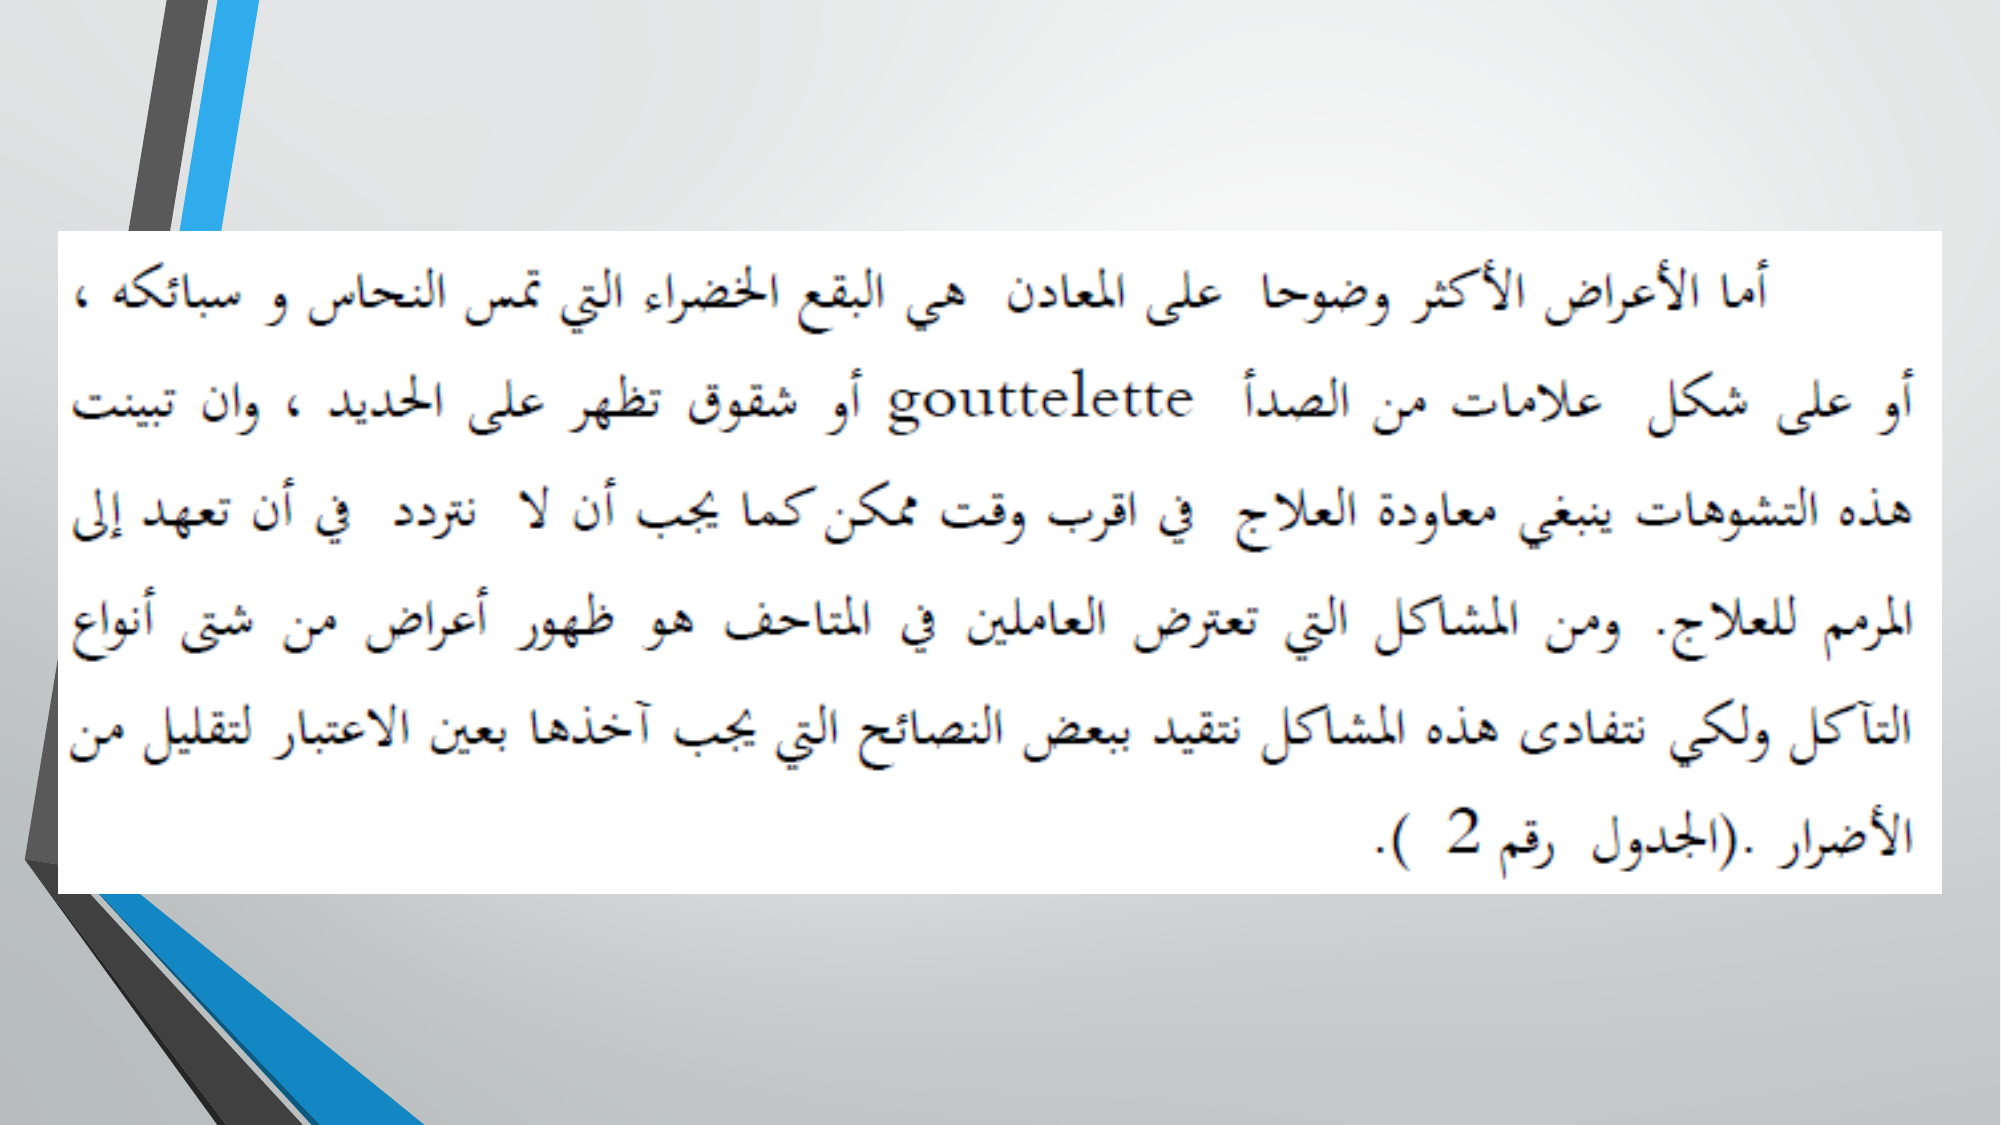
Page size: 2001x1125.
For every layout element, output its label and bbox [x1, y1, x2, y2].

picture [58, 231, 1942, 894]
